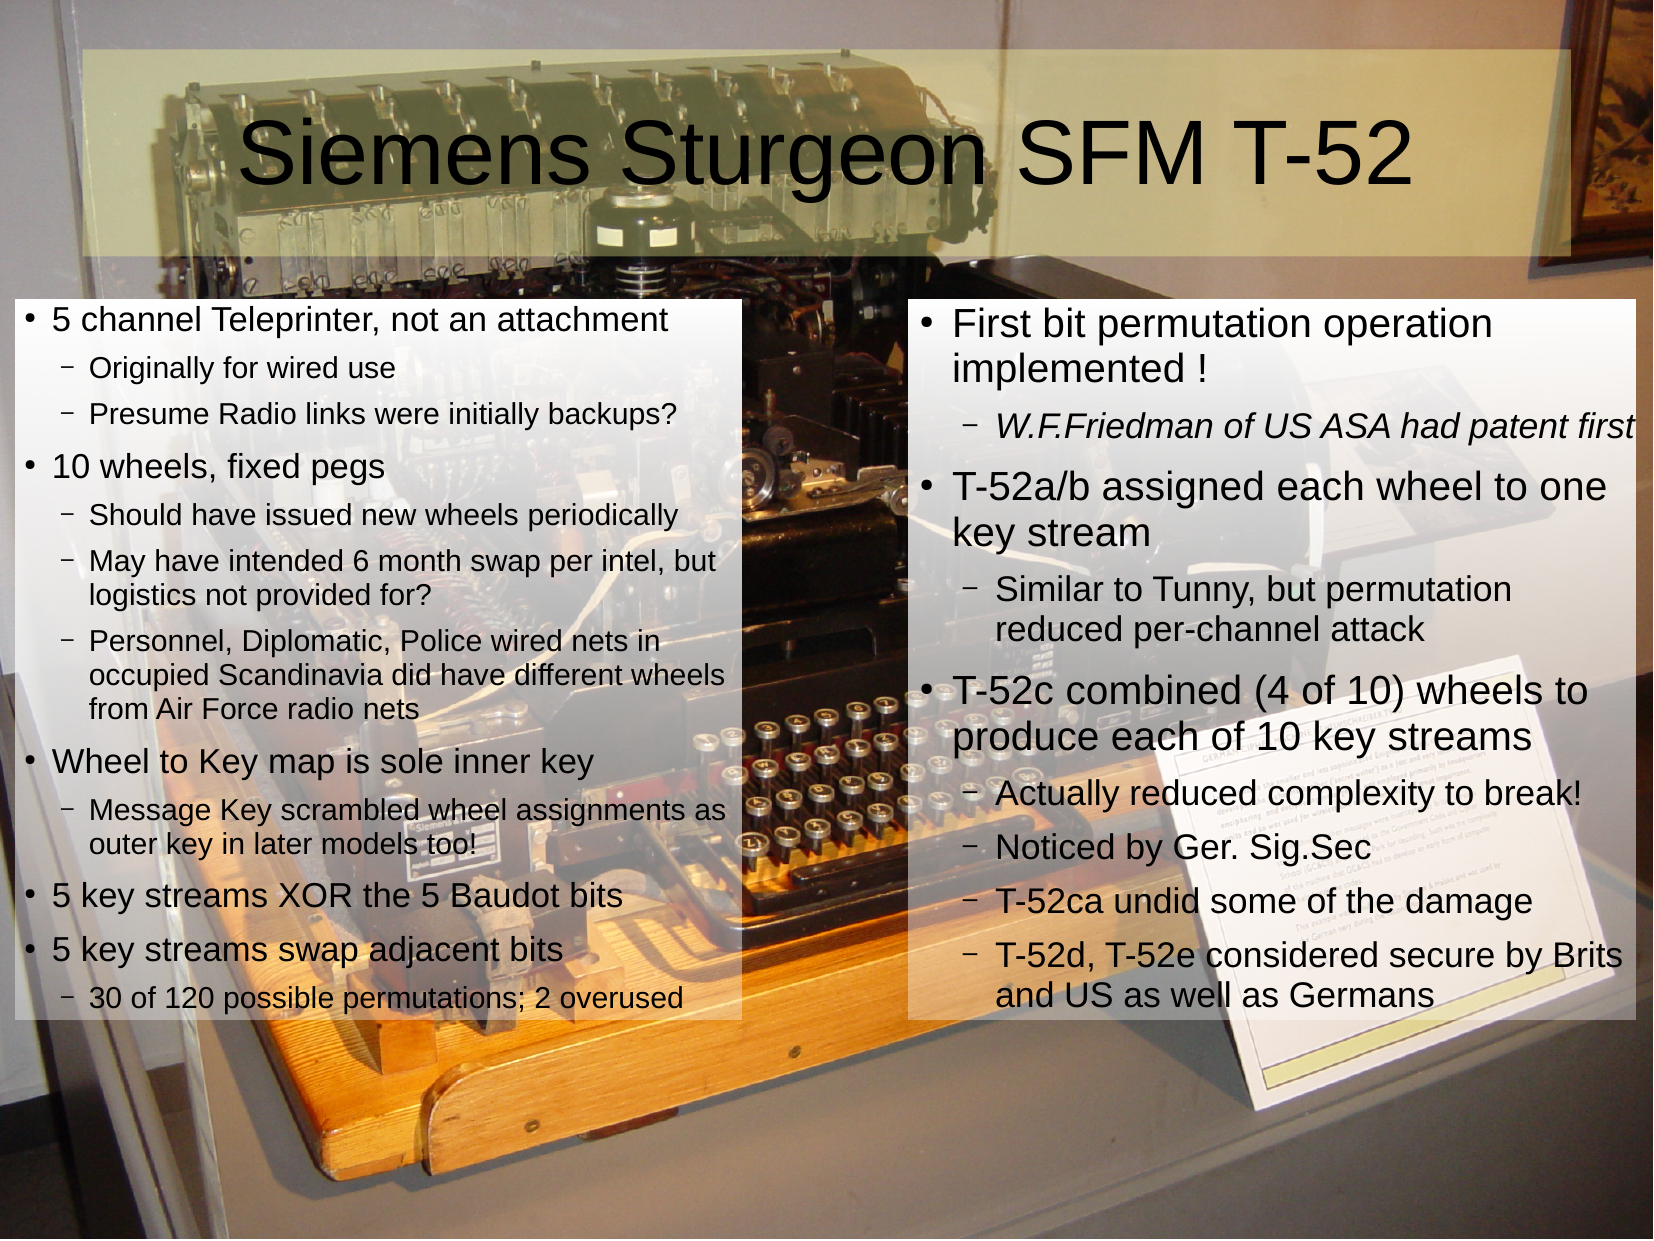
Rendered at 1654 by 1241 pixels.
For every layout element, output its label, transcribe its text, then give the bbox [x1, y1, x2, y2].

list First bit permutation operation implemented ! W.F.Friedman of US ASA had patent first T-52a/b assigned each wheel to one key stream Similar to Tunny, but permutation reduced per-channel attack T-52c combined (4 of 10) wheels to produce each of 10 key streams Actually reduced complexity to break! Noticed by Ger. Sig.Sec T-52ca undid some of the damage T-52d, T-52e considered secure by Brits and US as well as Germans [908, 300, 1636, 1020]
picture [0, 0, 1653, 1239]
list 5 channel Teleprinter, not an attachment Originally for wired use Presume Radio links were initially backups? 10 wheels, fixed pegs Should have issued new wheels periodically May have intended 6 month swap per intel, but logistics not provided for? Personnel, Diplomatic, Police wired nets in occupied Scandinavia did have different wheels from Air Force radio nets Wheel to Key map is sole inner key Message Key scrambled wheel assignments as outer key in later models too! 5 key streams XOR the 5 Baudot bits 5 key streams swap adjacent bits 30 of 120 possible permutations; 2 overused [15, 300, 742, 1020]
title Siemens Sturgeon SFM T-52 [82, 49, 1571, 257]
